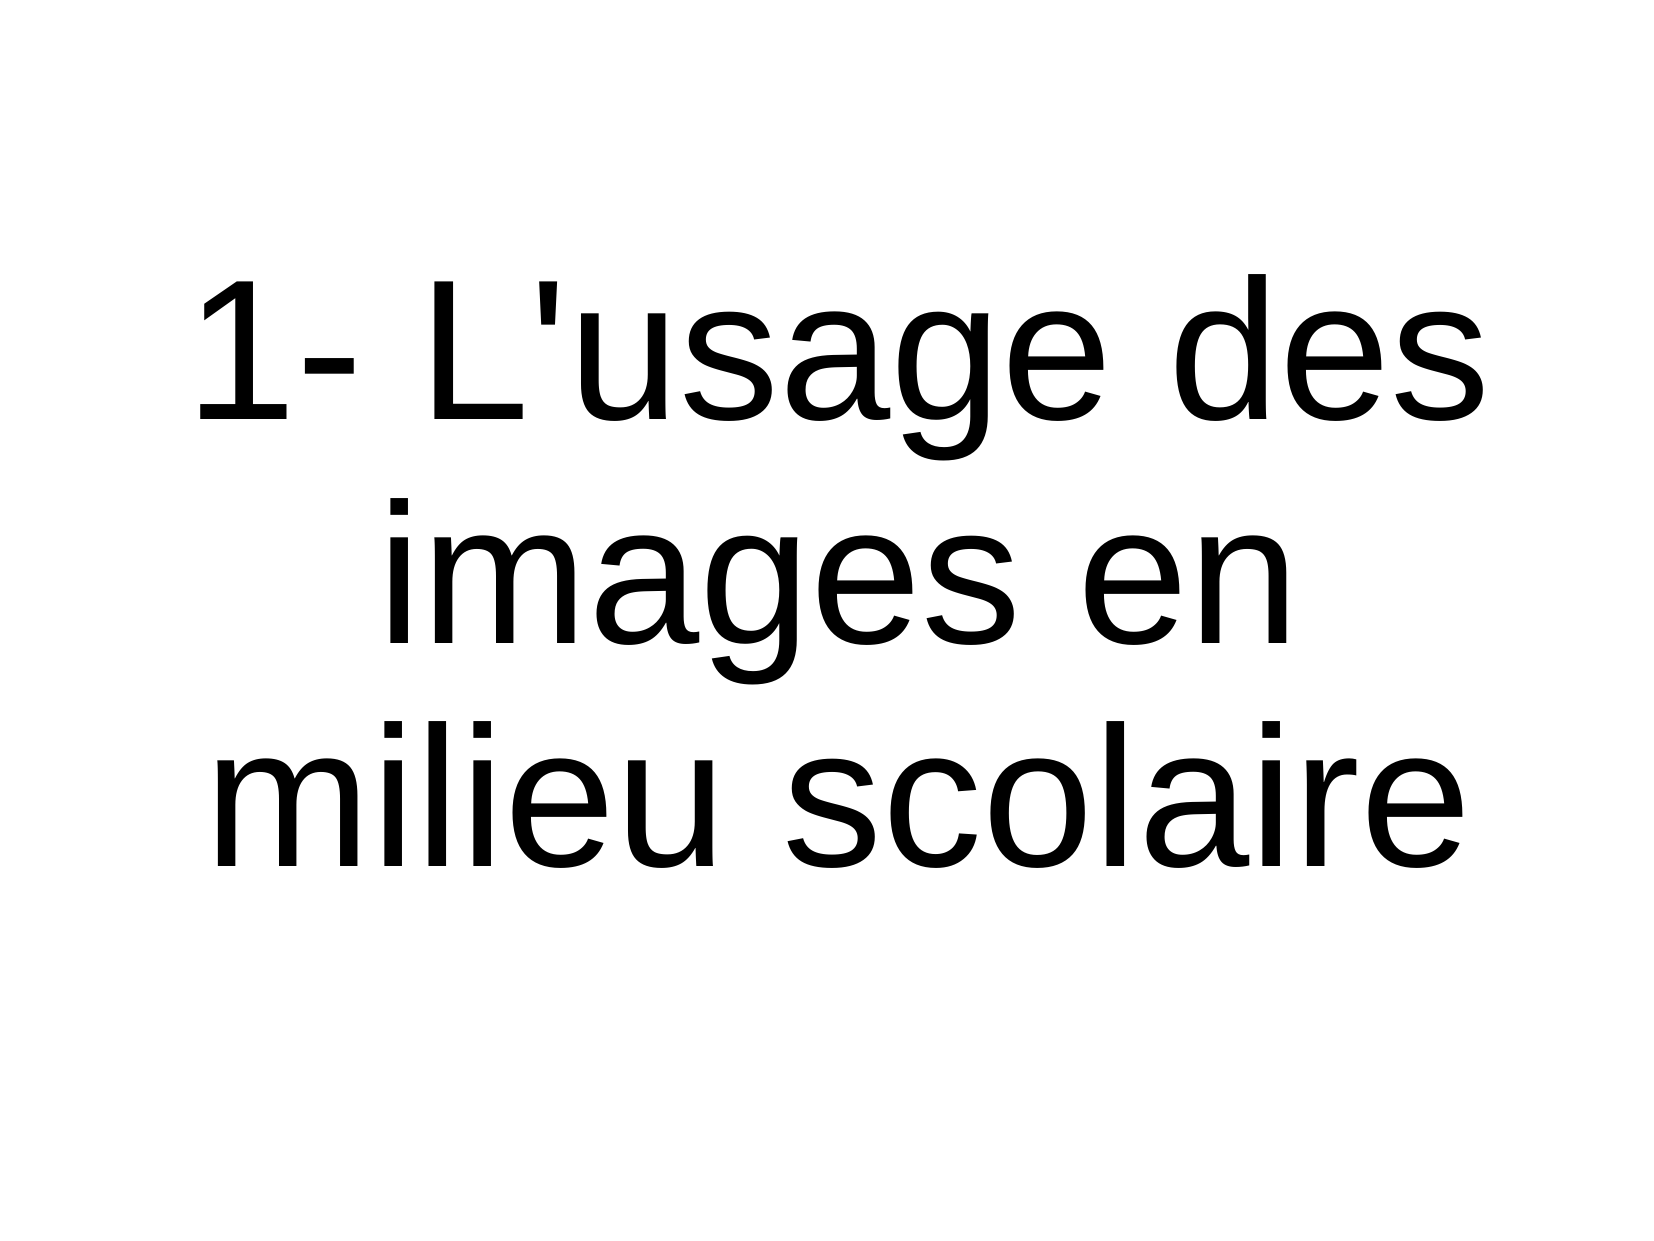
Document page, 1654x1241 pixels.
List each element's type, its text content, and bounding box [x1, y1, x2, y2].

text_box [82, 271, 1475, 1193]
title 1- L'usage des images en milieu scolaire [94, 238, 1583, 910]
